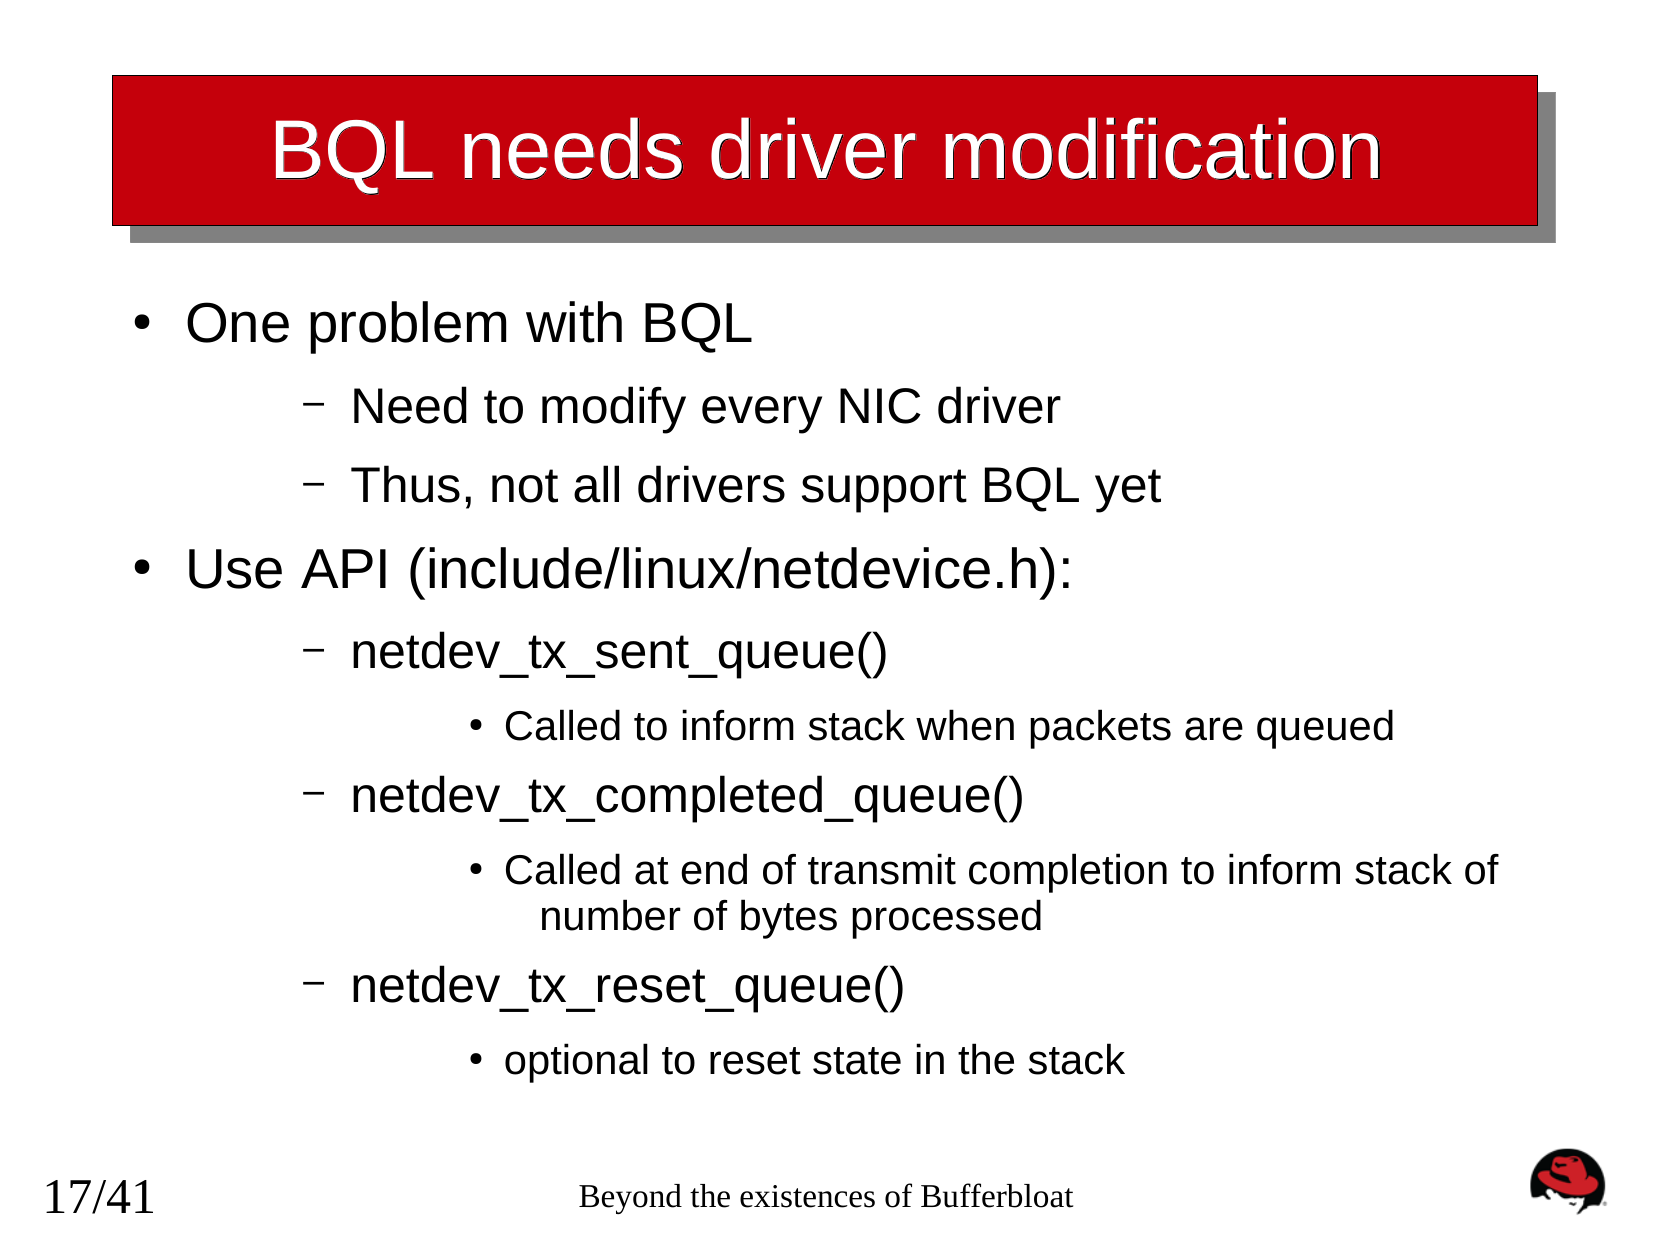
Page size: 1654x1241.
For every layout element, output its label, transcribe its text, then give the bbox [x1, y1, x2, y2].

title BQL needs driver modification [116, 46, 1538, 254]
list One problem with BQL Need to modify every NIC driver Thus, not all drivers support BQL yet Use API (include/linux/netdevice.h): netdev_tx_sent_queue() Called to inform stack when packets are queued netdev_tx_completed_queue() Called at end of transmit completion to inform stack of number of bytes processed netdev_tx_reset_queue() optional to reset state in the stack [114, 291, 1540, 1084]
picture [1529, 1146, 1613, 1224]
